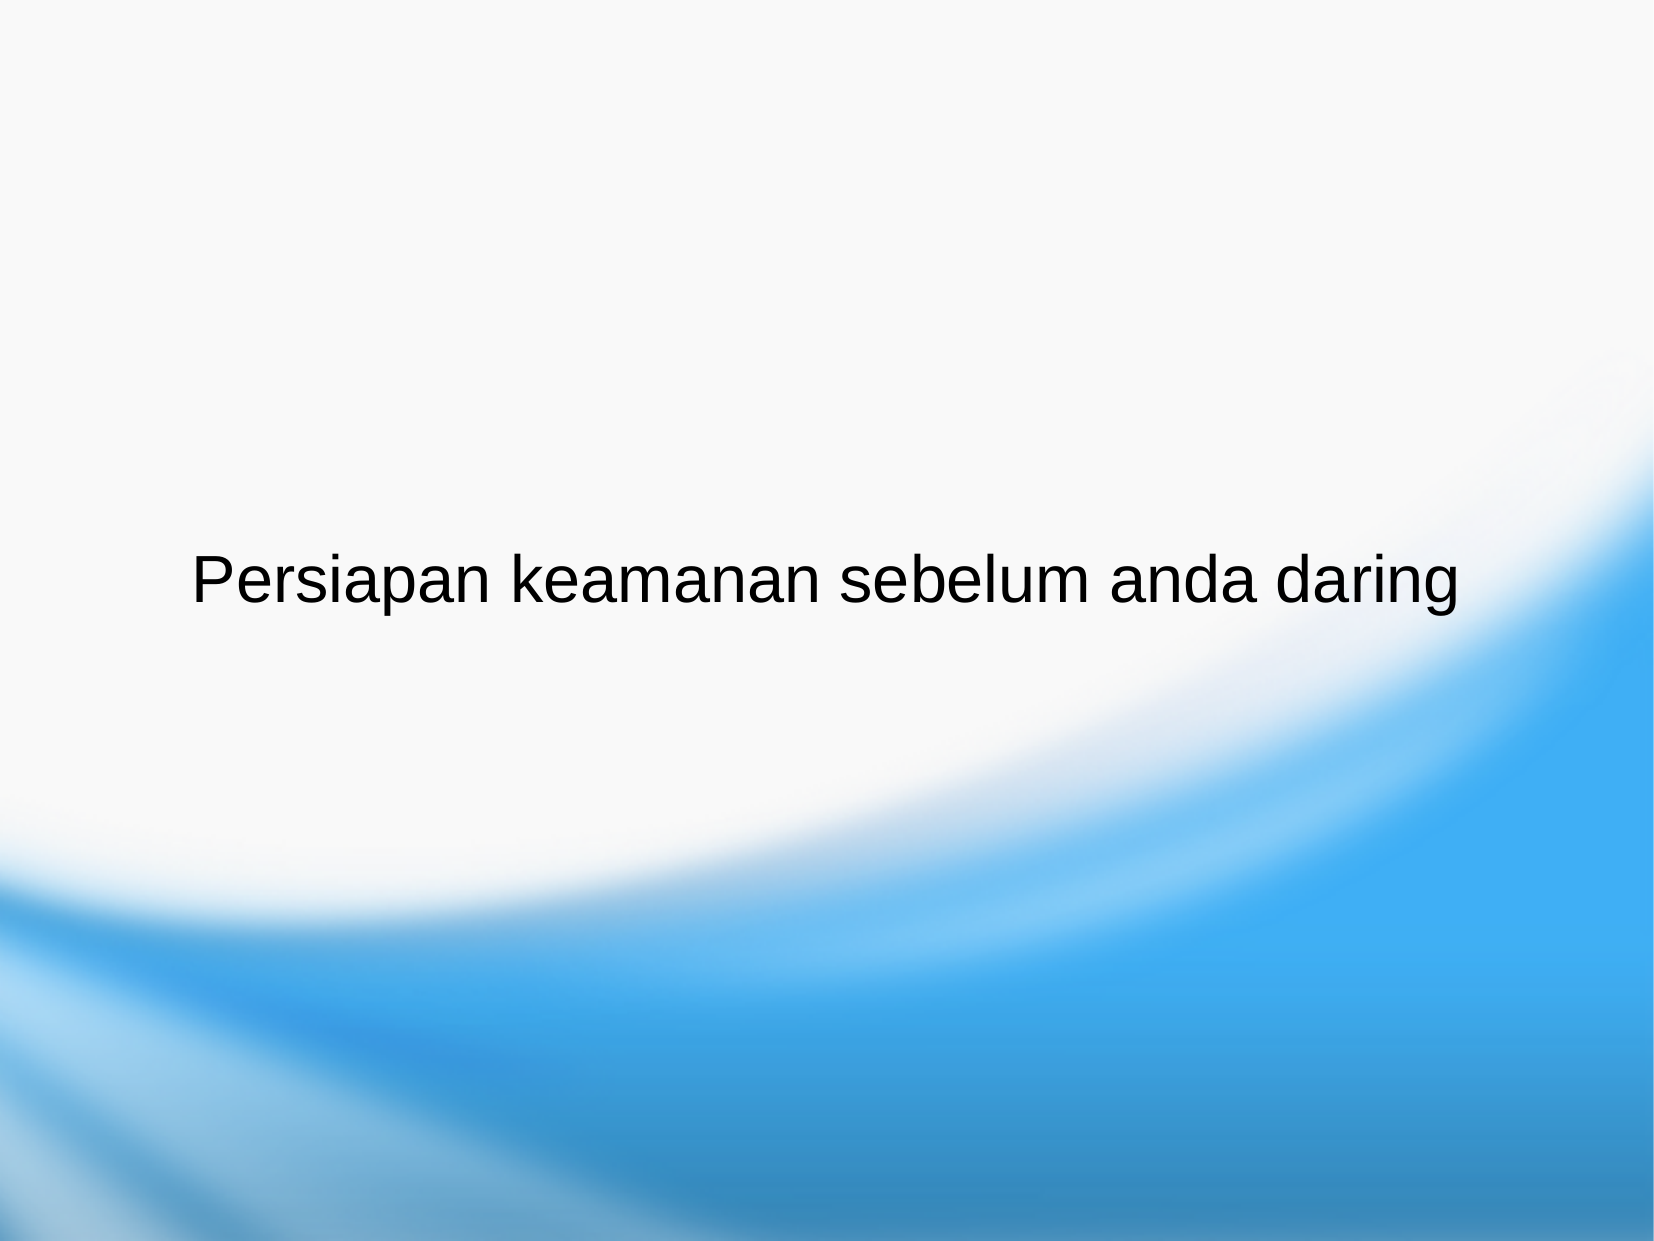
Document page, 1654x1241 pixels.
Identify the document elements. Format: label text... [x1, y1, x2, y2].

picture [0, 0, 1654, 1241]
subtitle Persiapan keamanan sebelum anda daring [82, 49, 1571, 1109]
